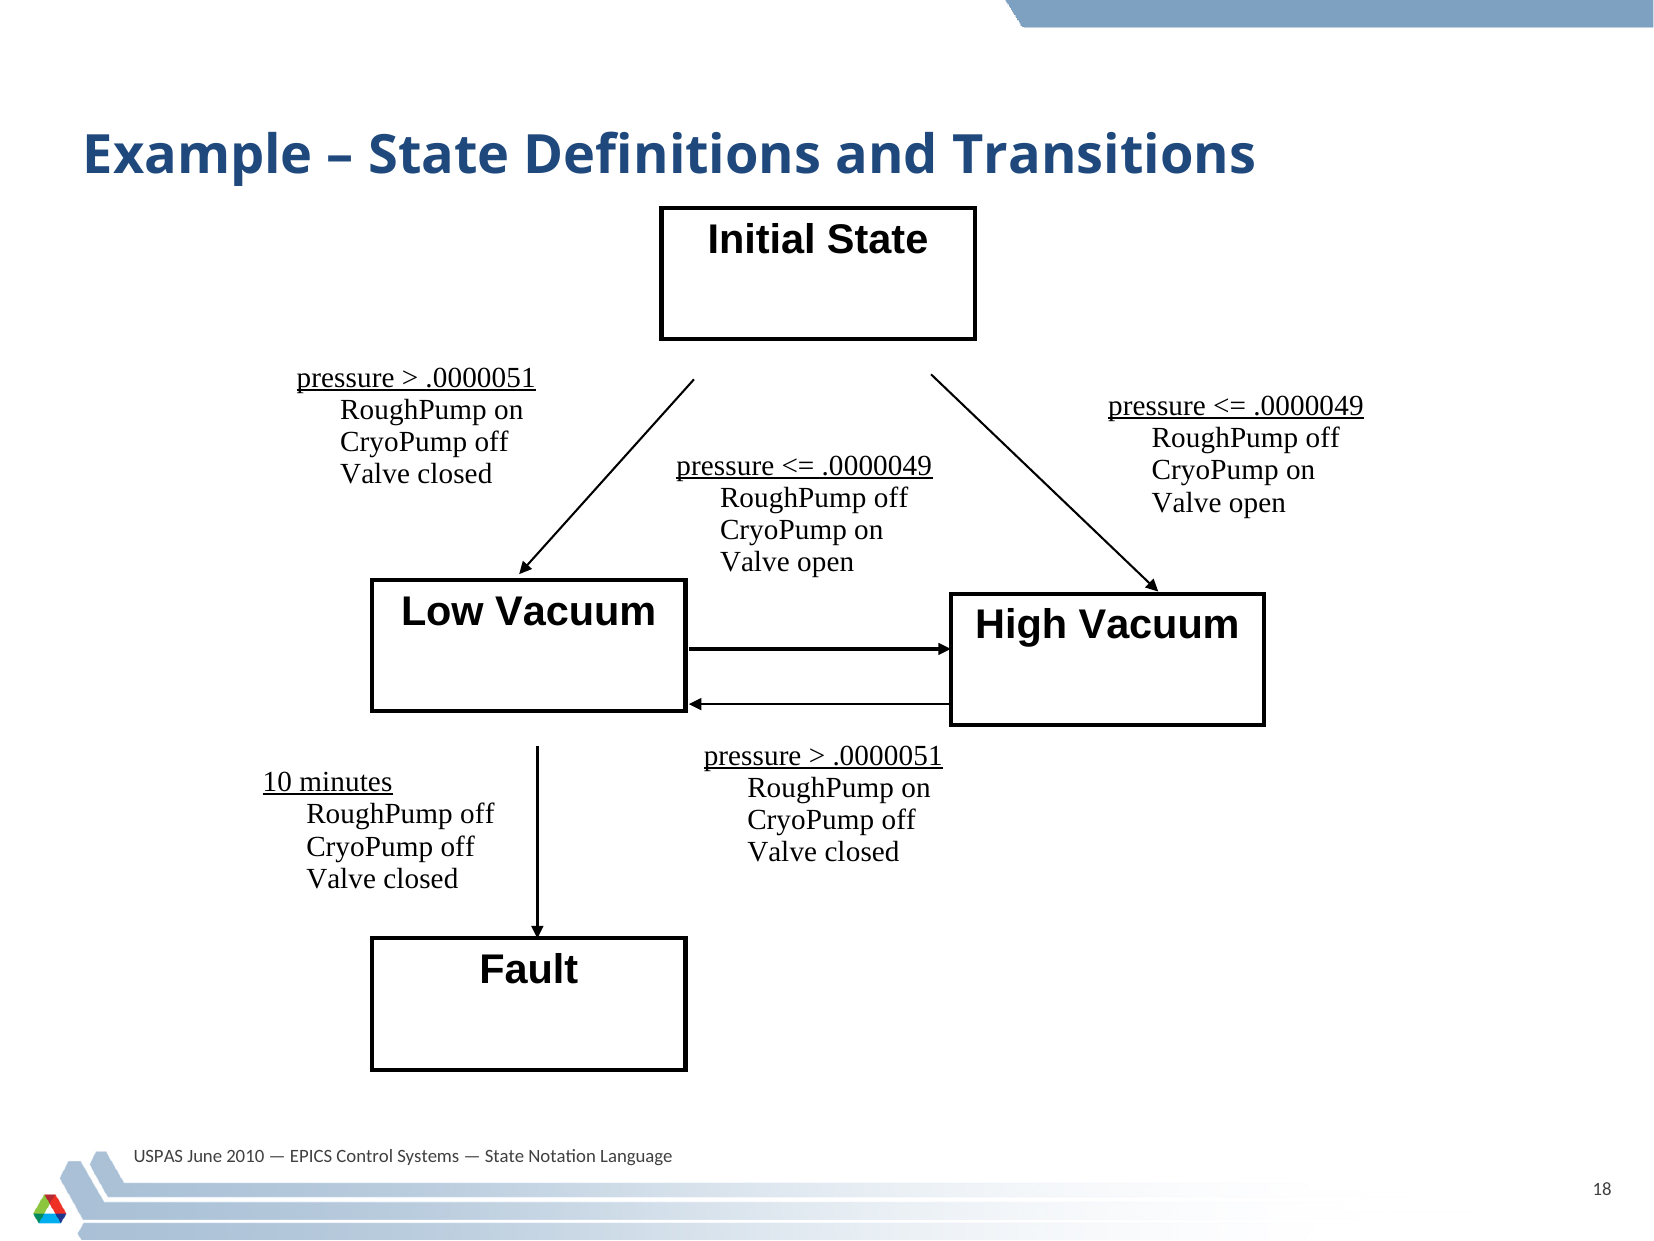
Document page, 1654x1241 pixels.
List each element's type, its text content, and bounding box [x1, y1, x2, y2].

text_box Initial State [661, 207, 975, 340]
picture [0, 0, 1654, 29]
text_box High Vacuum [950, 593, 1265, 726]
picture [0, 1143, 1654, 1240]
text_box 10 minutes RoughPump off CryoPump off Valve closed [247, 757, 510, 903]
text_box pressure <= .0000049 RoughPump off CryoPump on Valve open [661, 441, 948, 587]
text_box pressure > .0000051 RoughPump on CryoPump off Valve closed [688, 731, 959, 877]
text_box Low Vacuum [372, 580, 686, 712]
title Example – State Definitions and Transitions [82, 49, 1571, 257]
text_box pressure <= .0000049 RoughPump off CryoPump on Valve open [1093, 381, 1379, 527]
text_box pressure > .0000051 RoughPump on CryoPump off Valve closed [281, 353, 552, 499]
text_box Fault [372, 938, 686, 1070]
